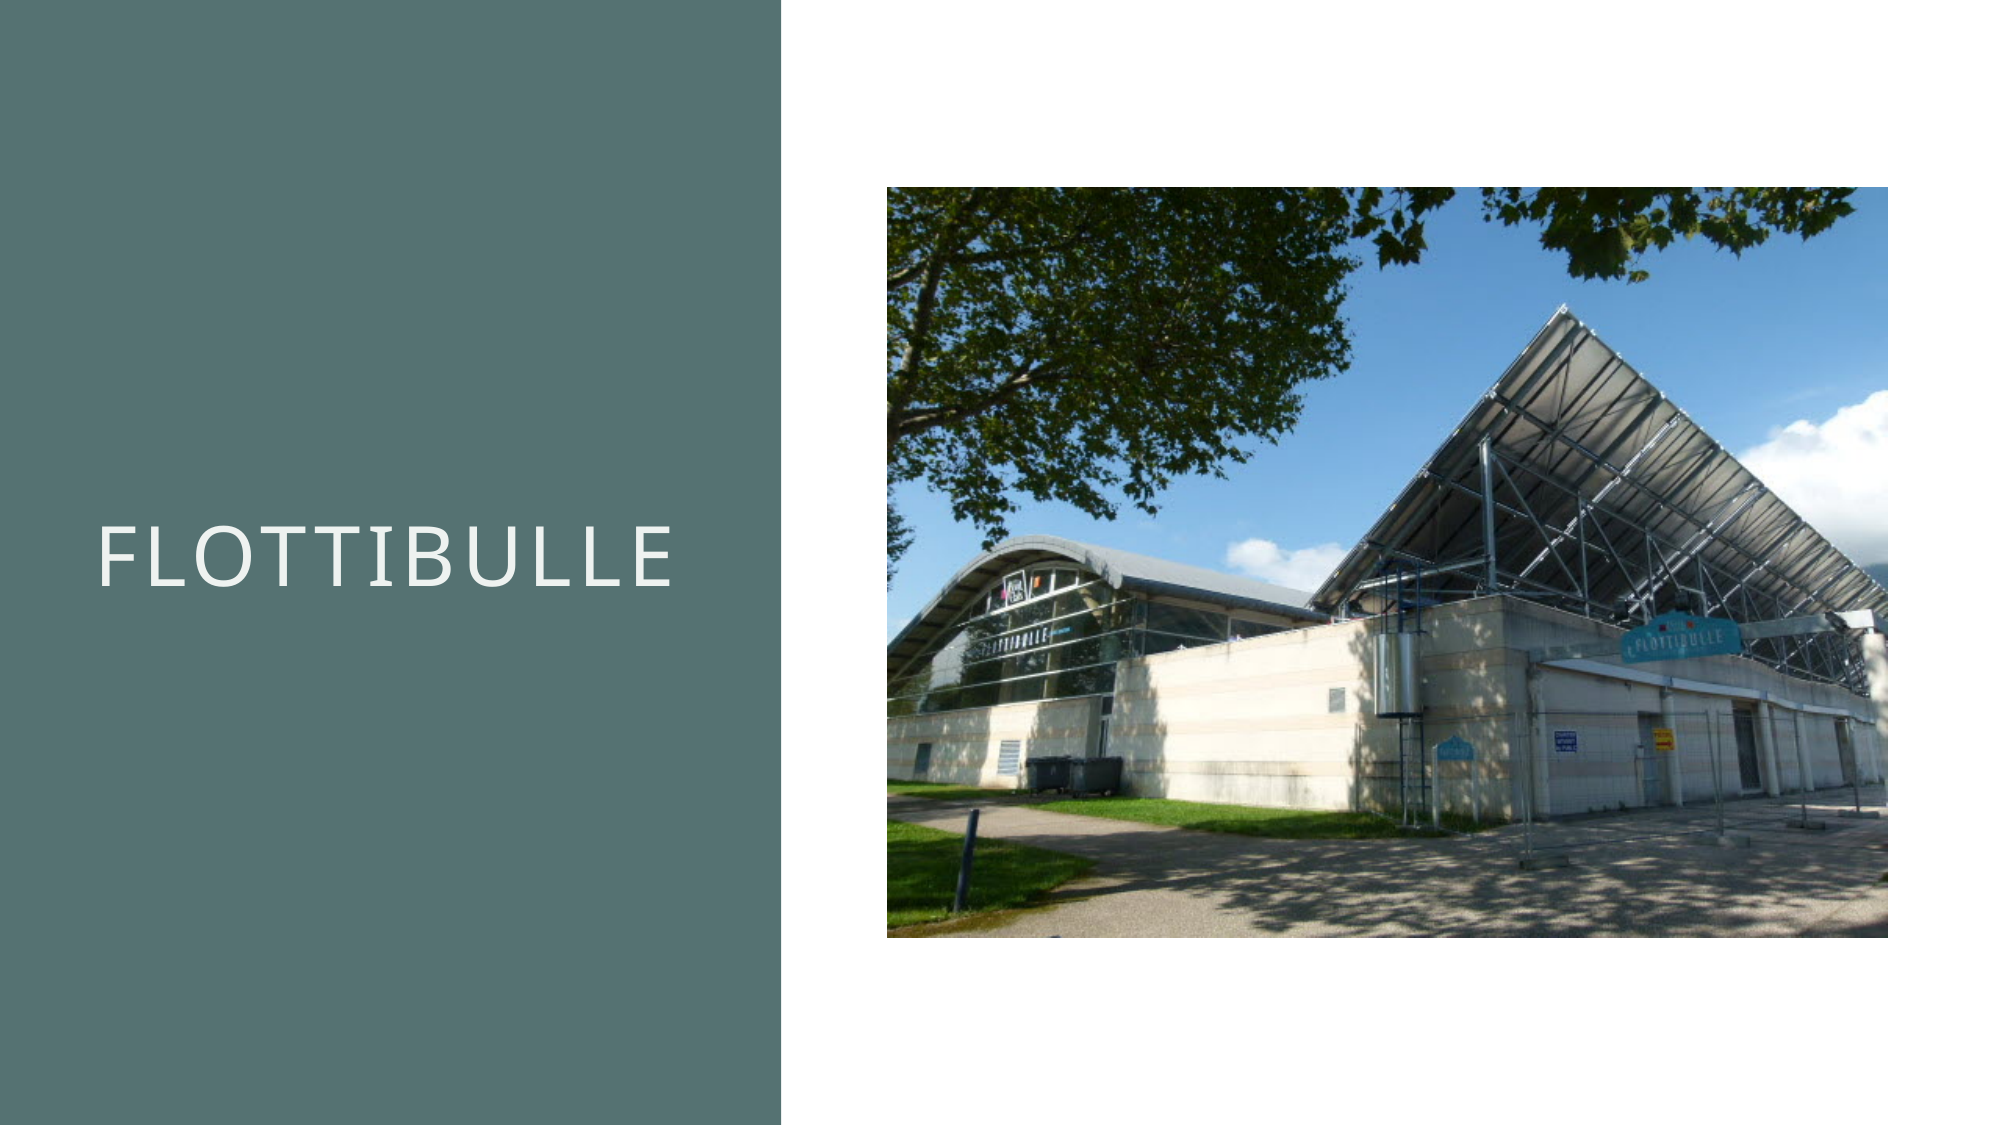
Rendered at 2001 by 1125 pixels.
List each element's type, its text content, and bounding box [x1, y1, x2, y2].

text_box [0, 0, 782, 1125]
picture [887, 187, 1888, 938]
title Flottibulle [36, 112, 733, 613]
